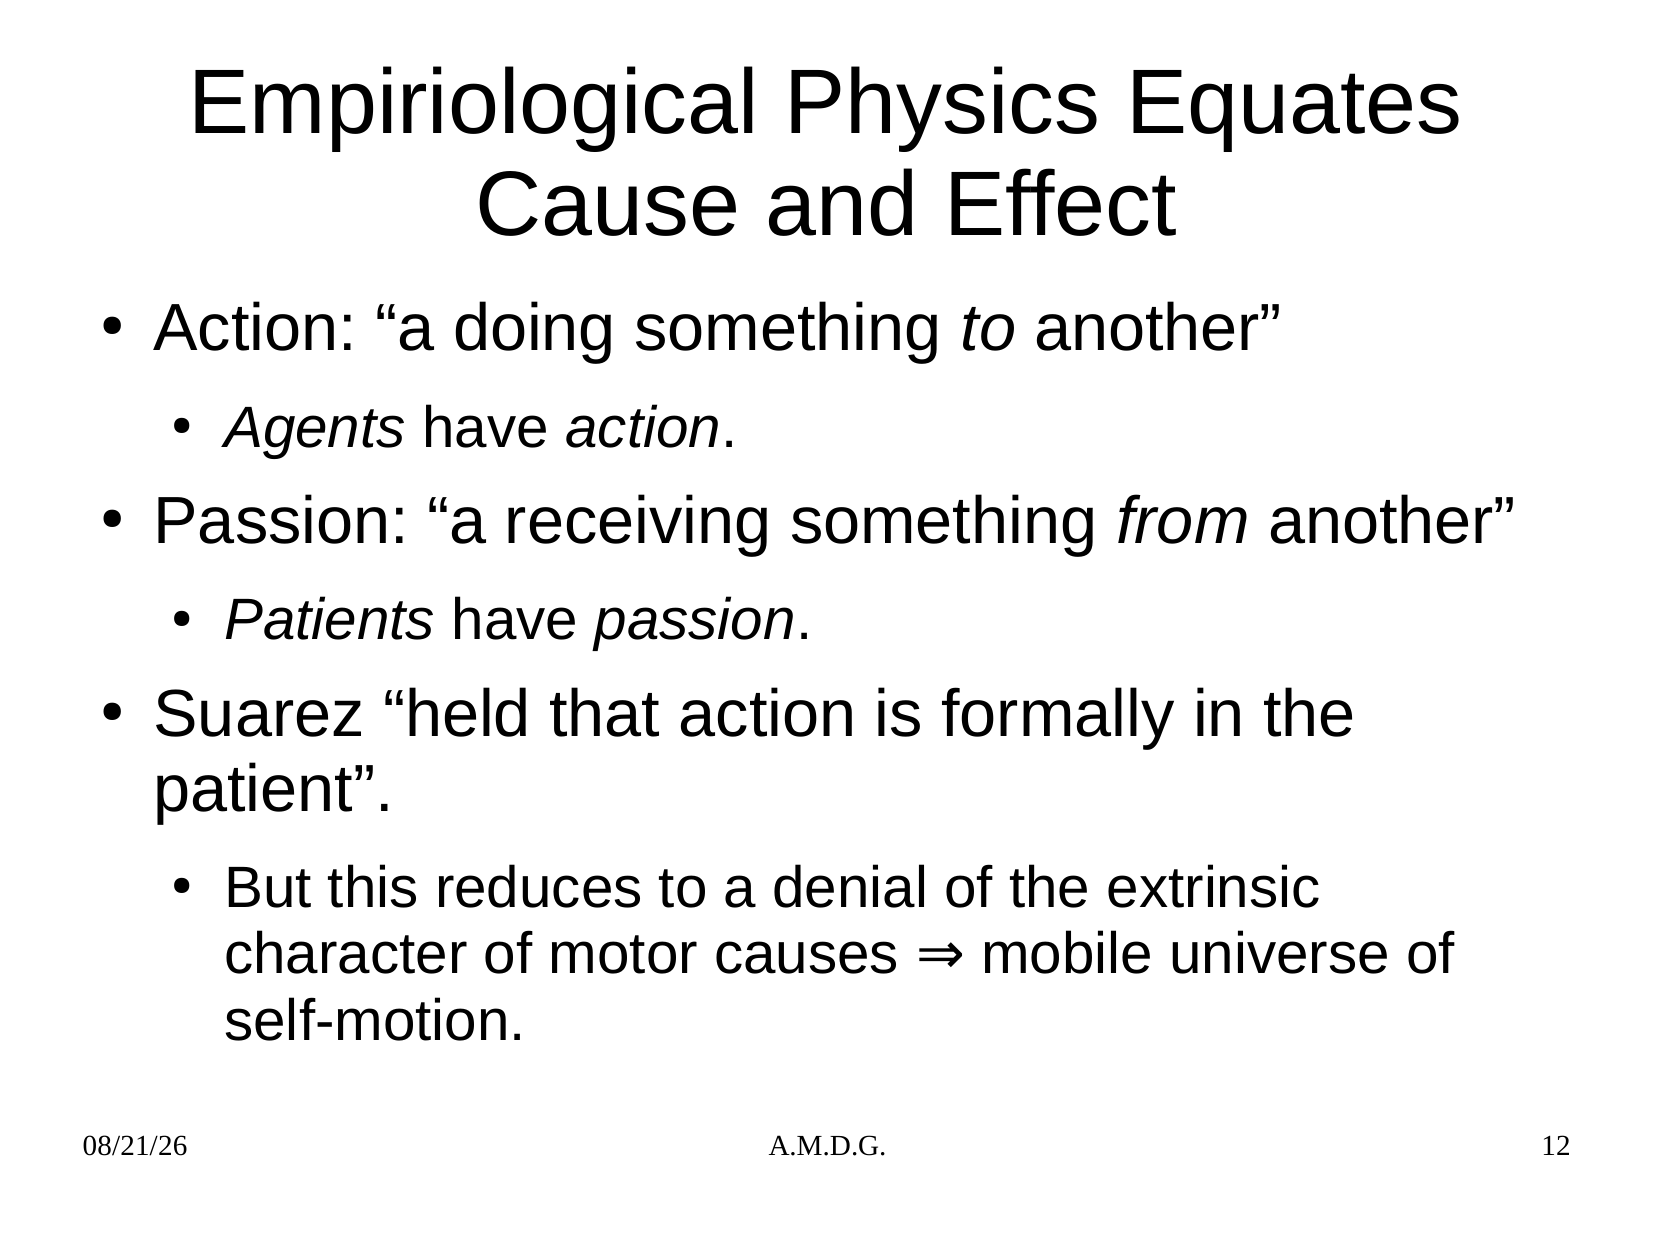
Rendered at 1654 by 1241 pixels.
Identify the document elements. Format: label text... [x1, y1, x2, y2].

list Action: “a doing something to another” Agents have action. Passion: “a receiving something from another” Patients have passion. Suarez “held that action is formally in the patient”. But this reduces to a denial of the extrinsic character of motor causes ⇒ mobile universe of self-motion. [82, 290, 1571, 1109]
title Empiriological Physics Equates Cause and Effect [82, 49, 1571, 257]
